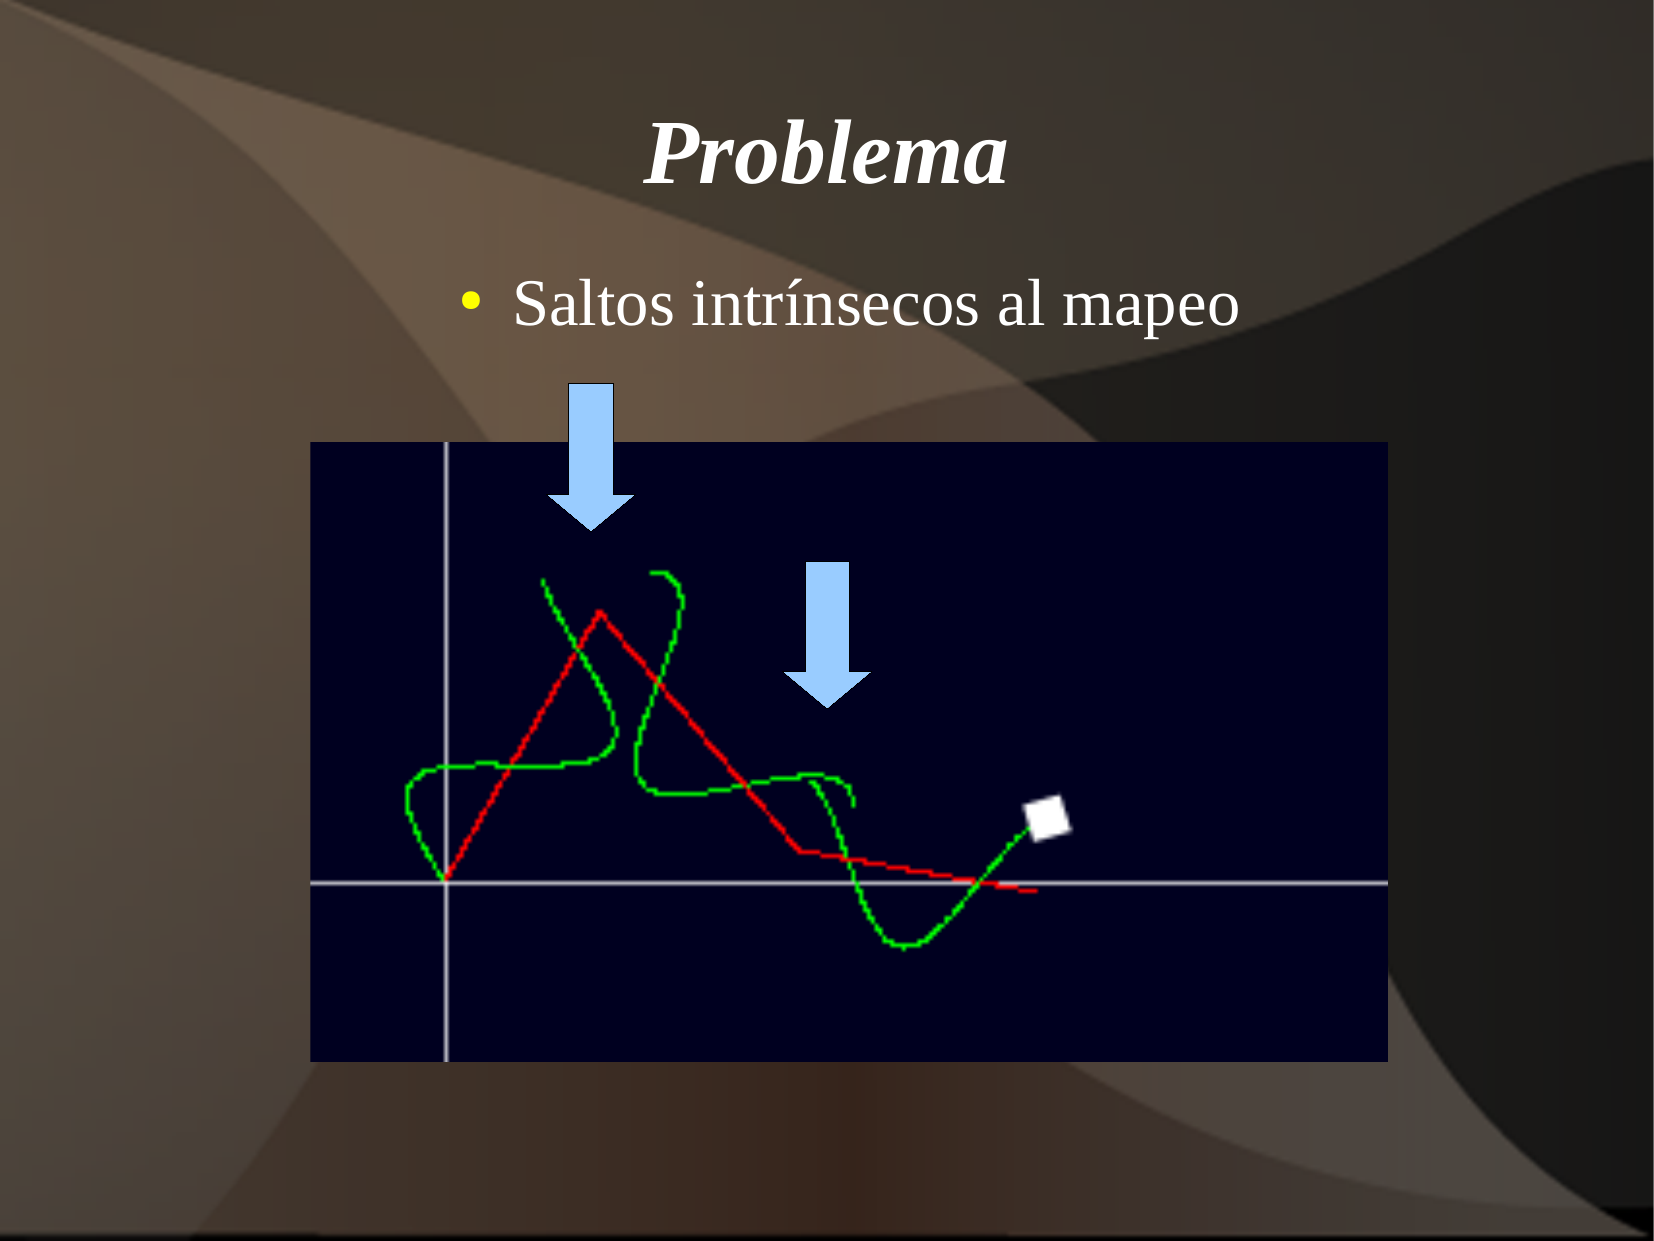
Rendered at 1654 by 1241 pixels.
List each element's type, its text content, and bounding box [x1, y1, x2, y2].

text_box [782, 561, 872, 709]
title Problema [82, 49, 1571, 257]
picture [0, 0, 1654, 1241]
text_box [546, 383, 636, 532]
list Saltos intrínsecos al mapeo [88, 265, 1595, 1093]
